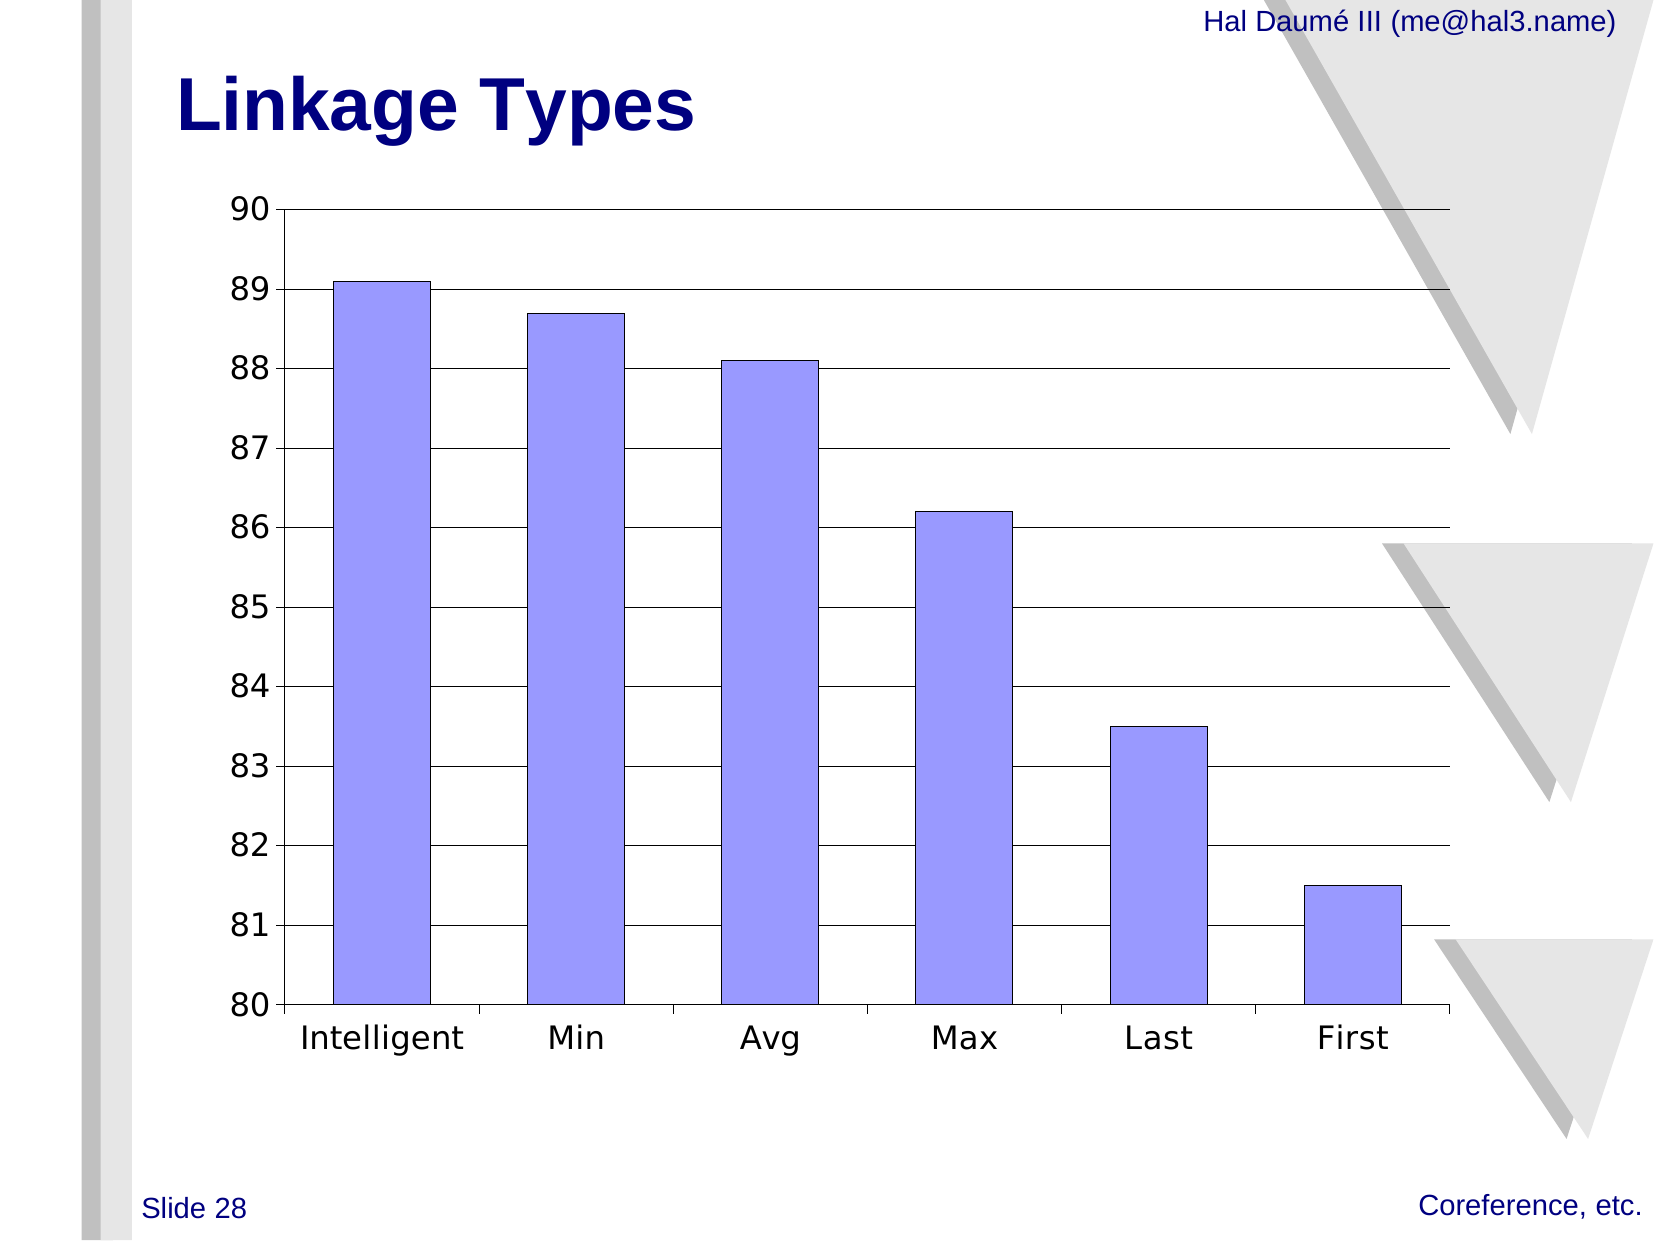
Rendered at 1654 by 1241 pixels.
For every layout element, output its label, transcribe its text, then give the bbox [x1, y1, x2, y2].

chart [204, 156, 1476, 1076]
title Linkage Types [176, 44, 1509, 166]
